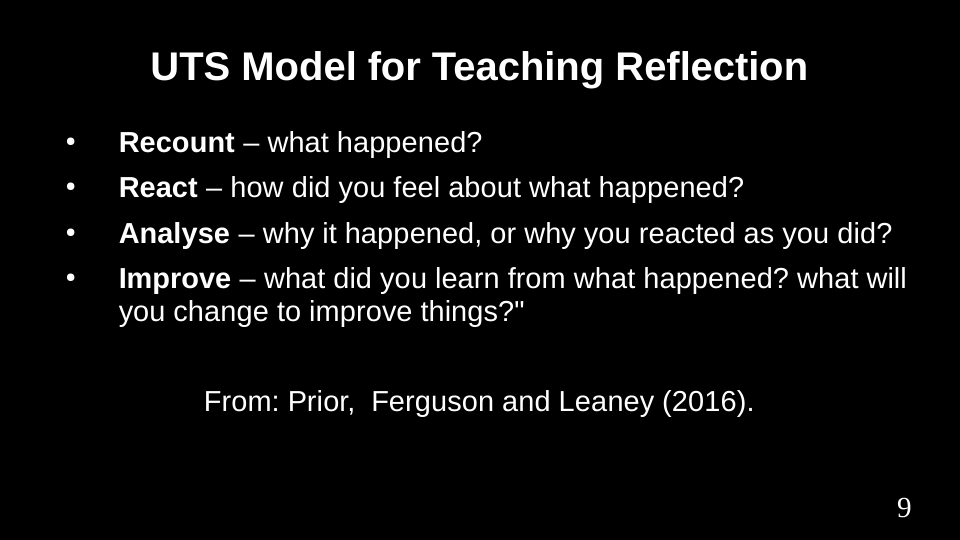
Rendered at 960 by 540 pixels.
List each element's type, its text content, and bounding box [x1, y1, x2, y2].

list Recount – what happened? React – how did you feel about what happened? Analyse – why it happened, or why you reacted as you did? Improve – what did you learn from what happened? what will you change to improve things?" From: Prior, Ferguson and Leaney (2016). [47, 126, 912, 440]
title UTS Model for Teaching Reflection [47, 21, 912, 112]
